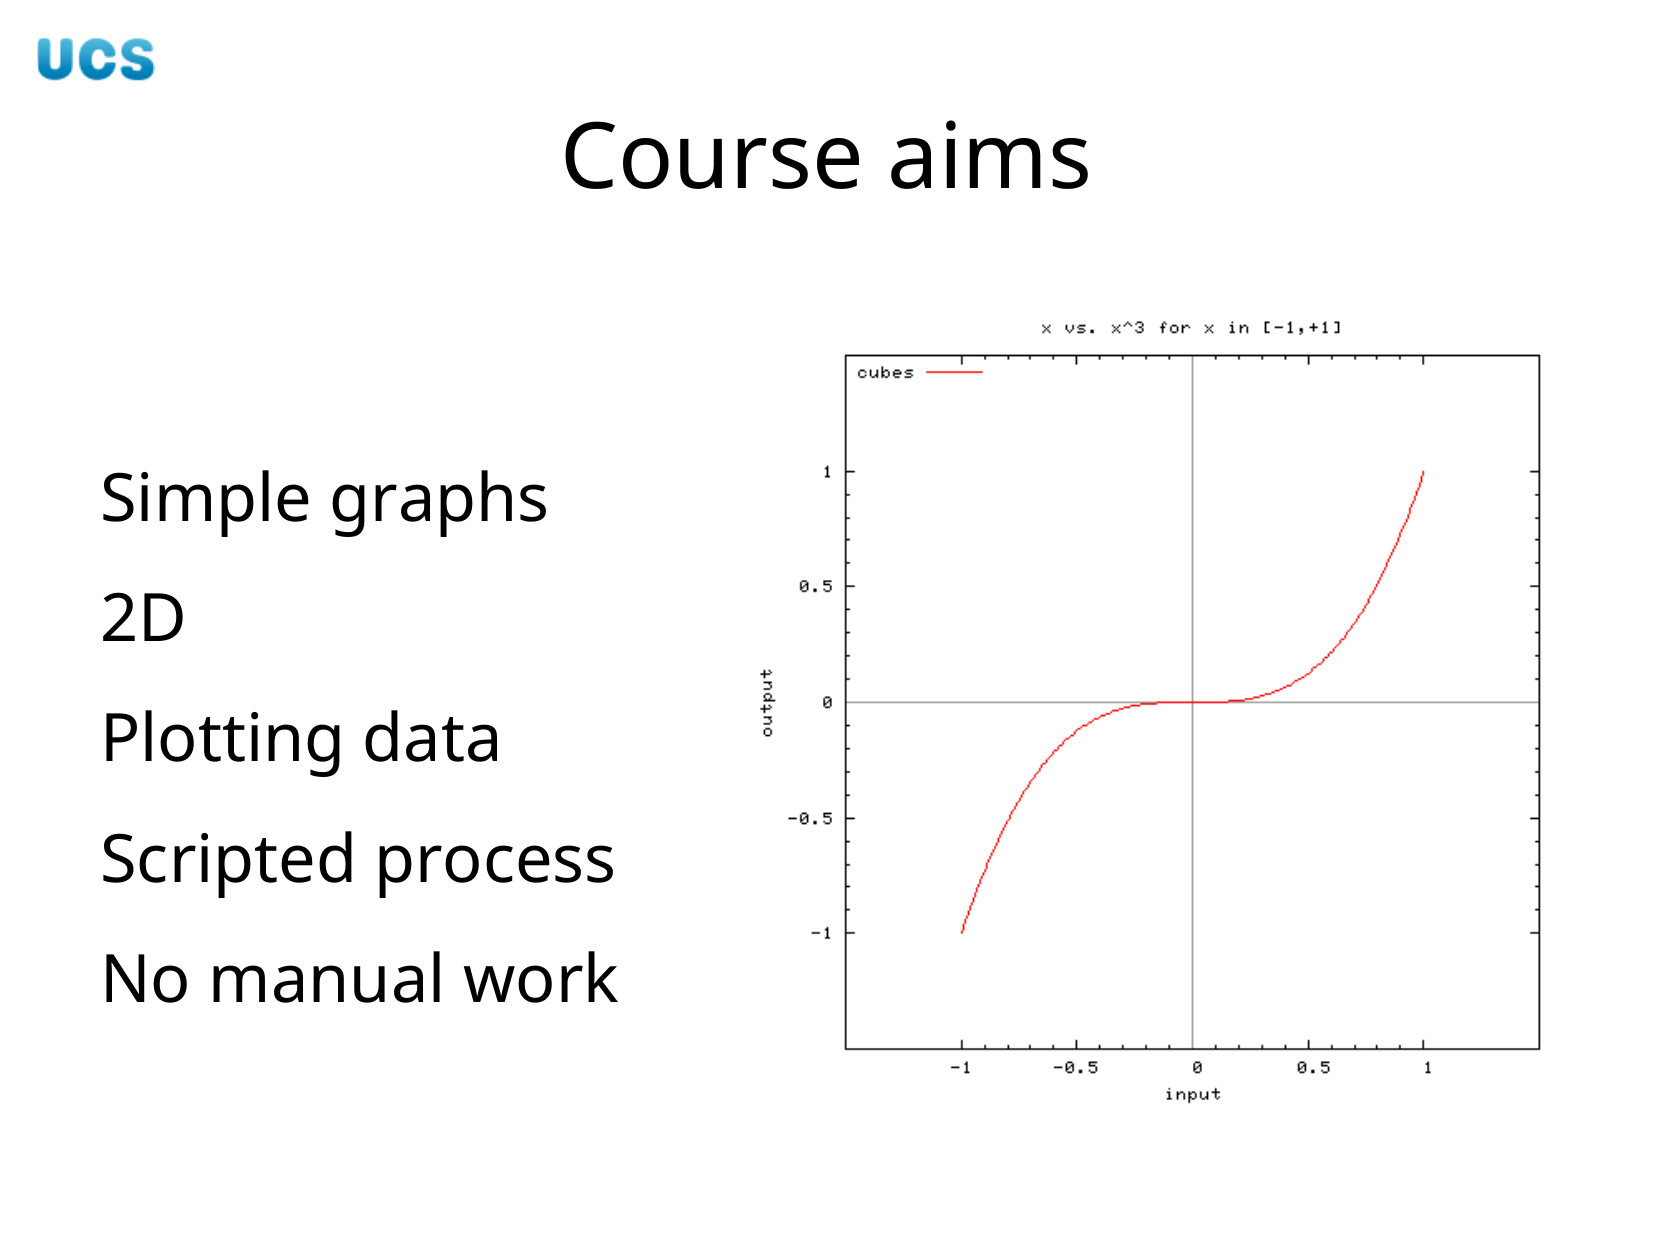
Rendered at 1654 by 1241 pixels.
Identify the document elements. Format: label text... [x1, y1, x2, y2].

picture [37, 37, 155, 82]
picture [749, 282, 1572, 1105]
list Simple graphs 2D Plotting data Scripted process No manual work [82, 450, 713, 1109]
title Course aims [82, 49, 1571, 257]
